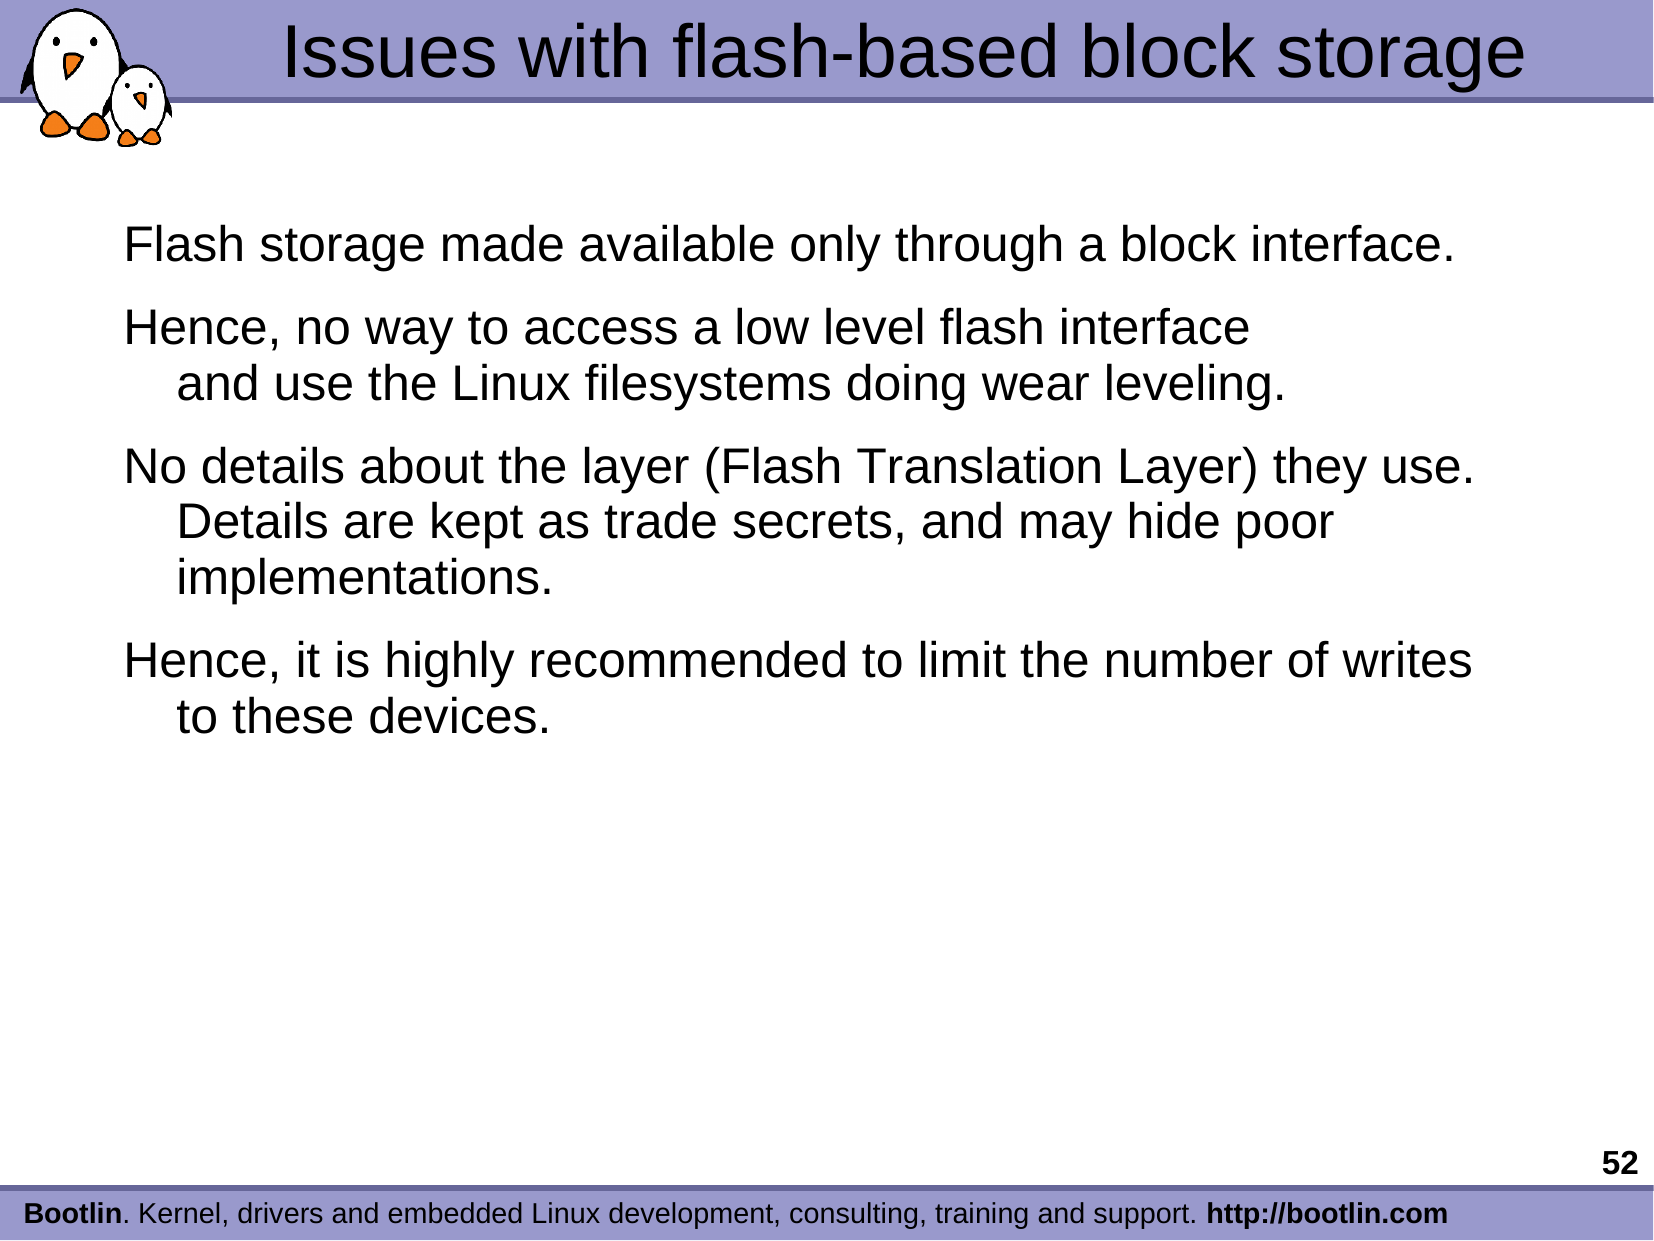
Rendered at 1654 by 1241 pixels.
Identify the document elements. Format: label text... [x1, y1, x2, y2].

list Flash storage made available only through a block interface. Hence, no way to access a low level flash interface and use the Linux filesystems doing wear leveling. No details about the layer (Flash Translation Layer) they use. Details are kept as trade secrets, and may hide poor implementations. Hence, it is highly recommended to limit the number of writes to these devices. [105, 216, 1518, 1066]
picture [20, 8, 172, 147]
title Issues with flash-based block storage [178, 5, 1631, 97]
